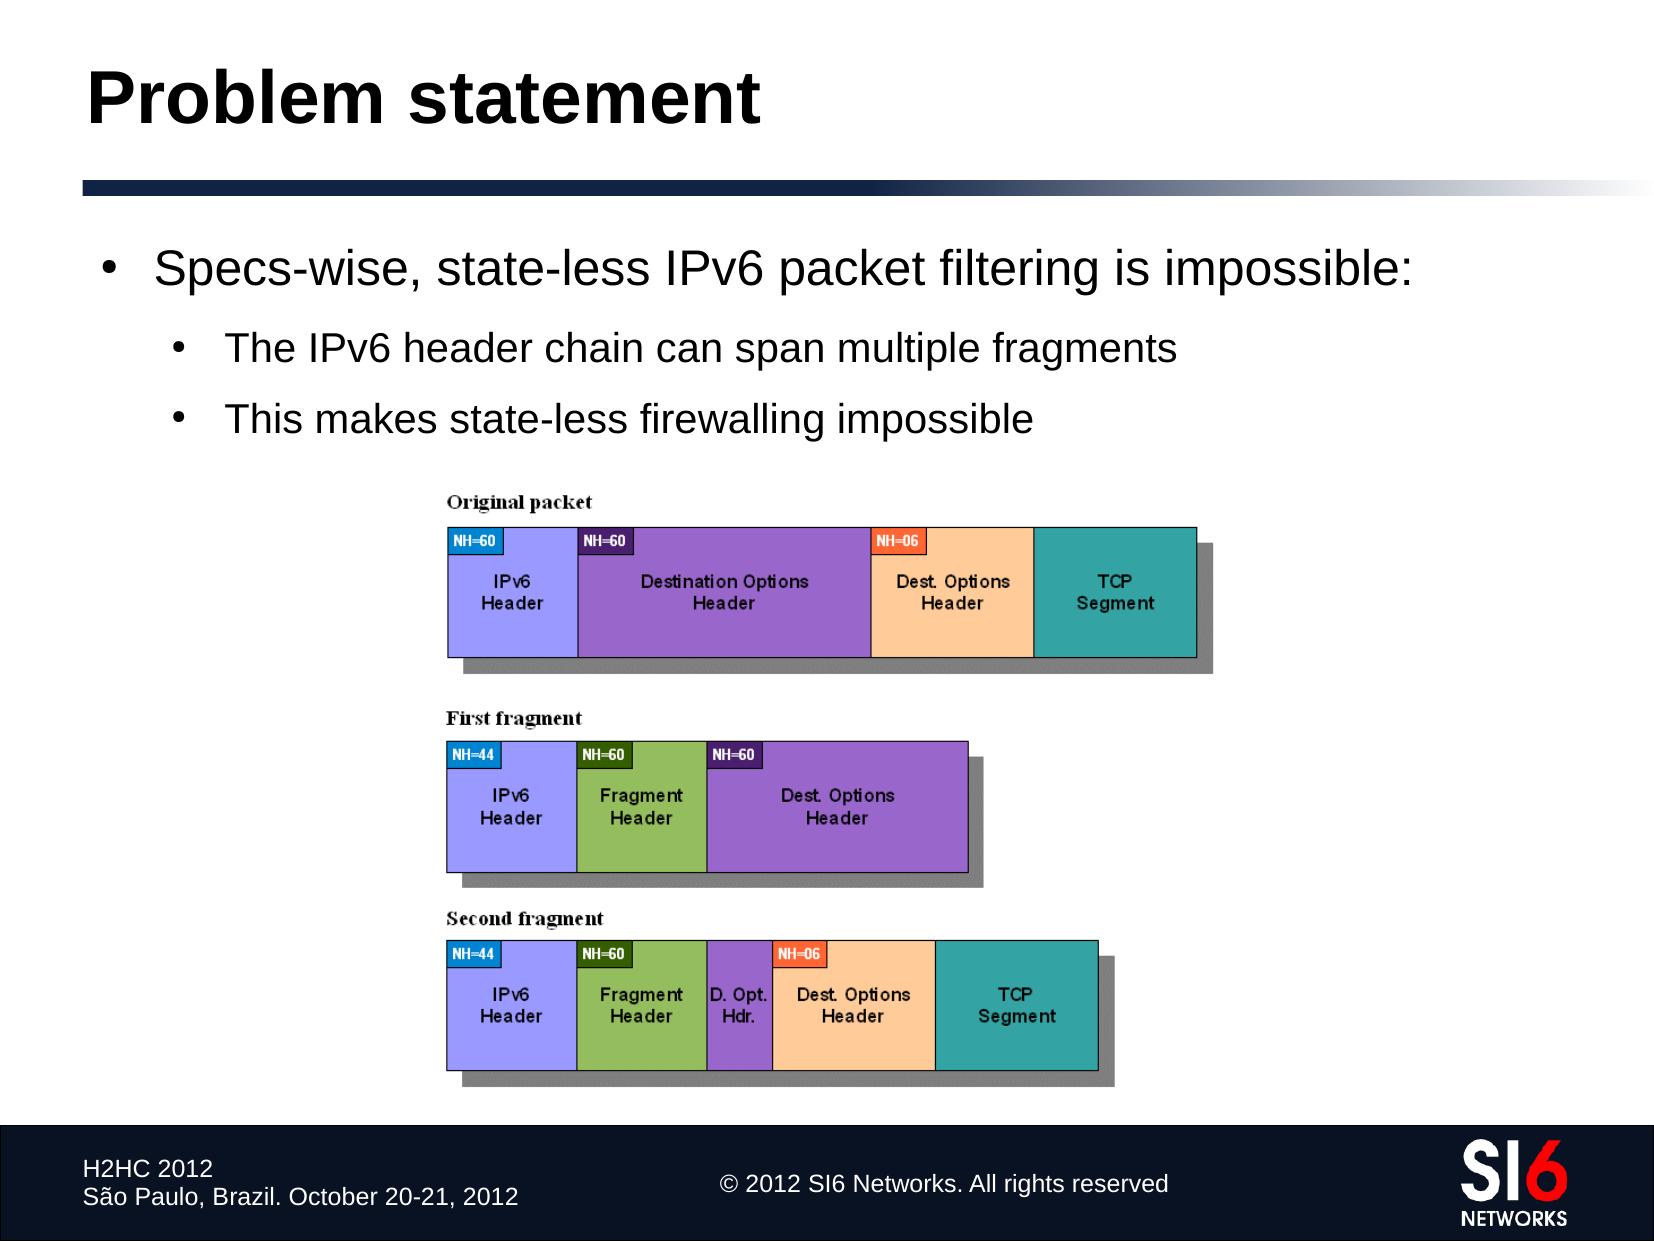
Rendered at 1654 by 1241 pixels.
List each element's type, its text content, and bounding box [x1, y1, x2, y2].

picture [1461, 1139, 1567, 1226]
title Problem statement [86, 30, 1576, 166]
picture [435, 493, 1220, 1096]
list Specs-wise, state-less IPv6 packet filtering is impossible: The IPv6 header chain can span multiple fragments This makes state-less firewalling impossible [82, 240, 1571, 1059]
